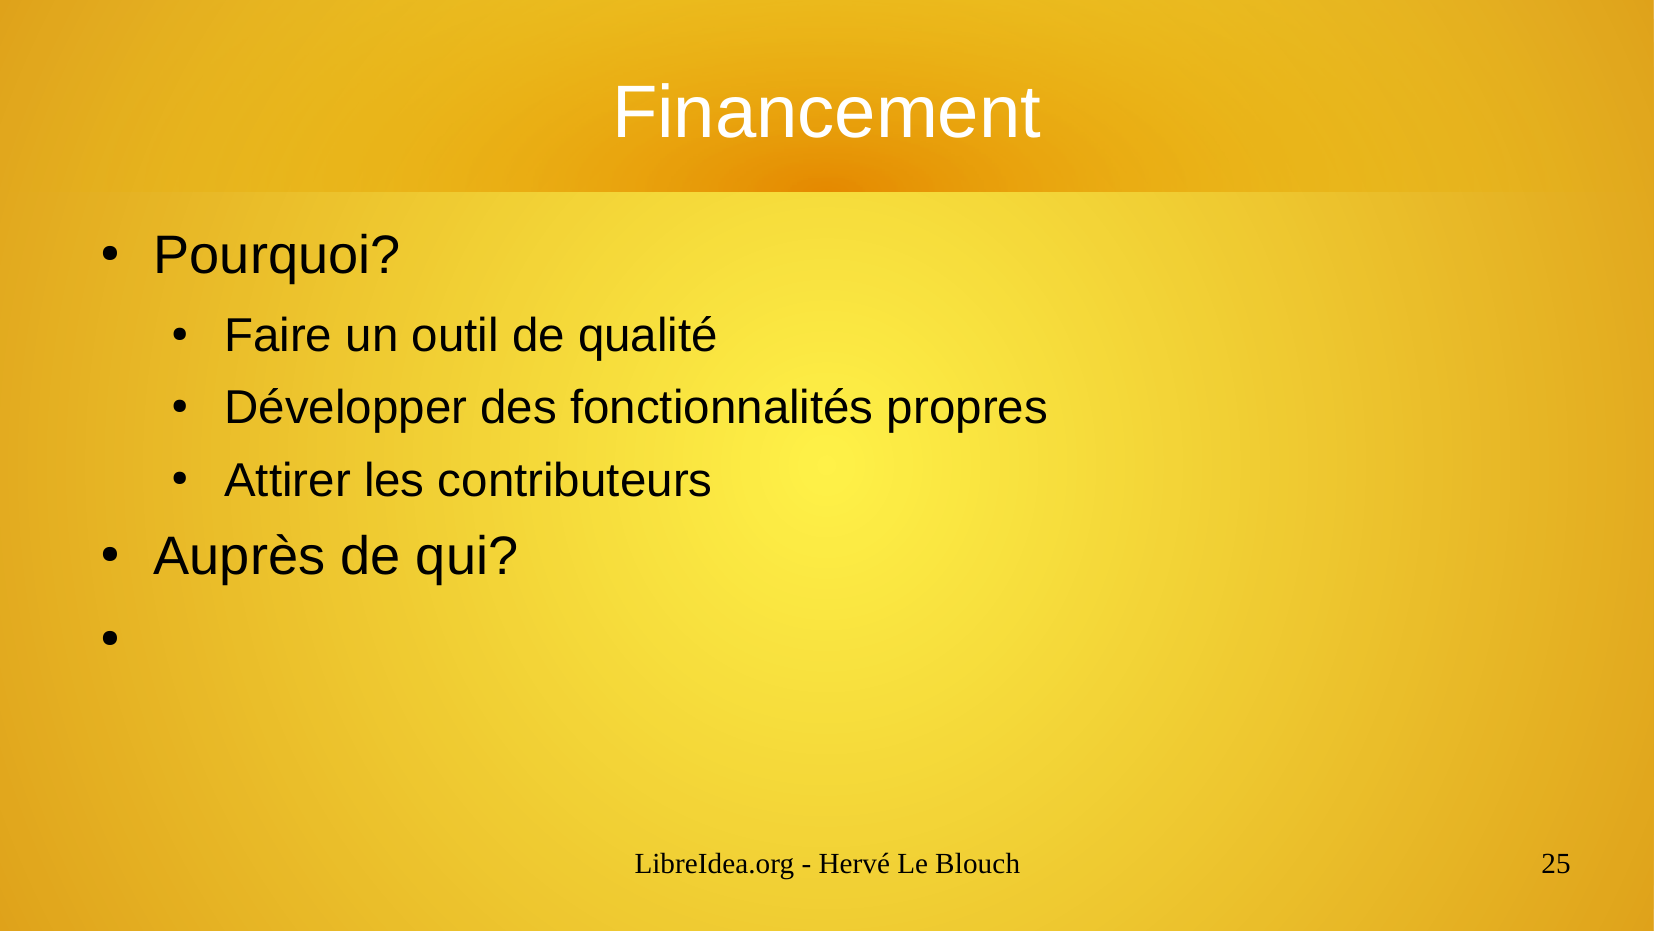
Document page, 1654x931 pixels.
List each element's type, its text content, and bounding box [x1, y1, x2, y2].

list Pourquoi? Faire un outil de qualité Développer des fonctionnalités propres Attirer les contributeurs Auprès de qui? [82, 224, 1571, 764]
title Financement [82, 35, 1571, 189]
